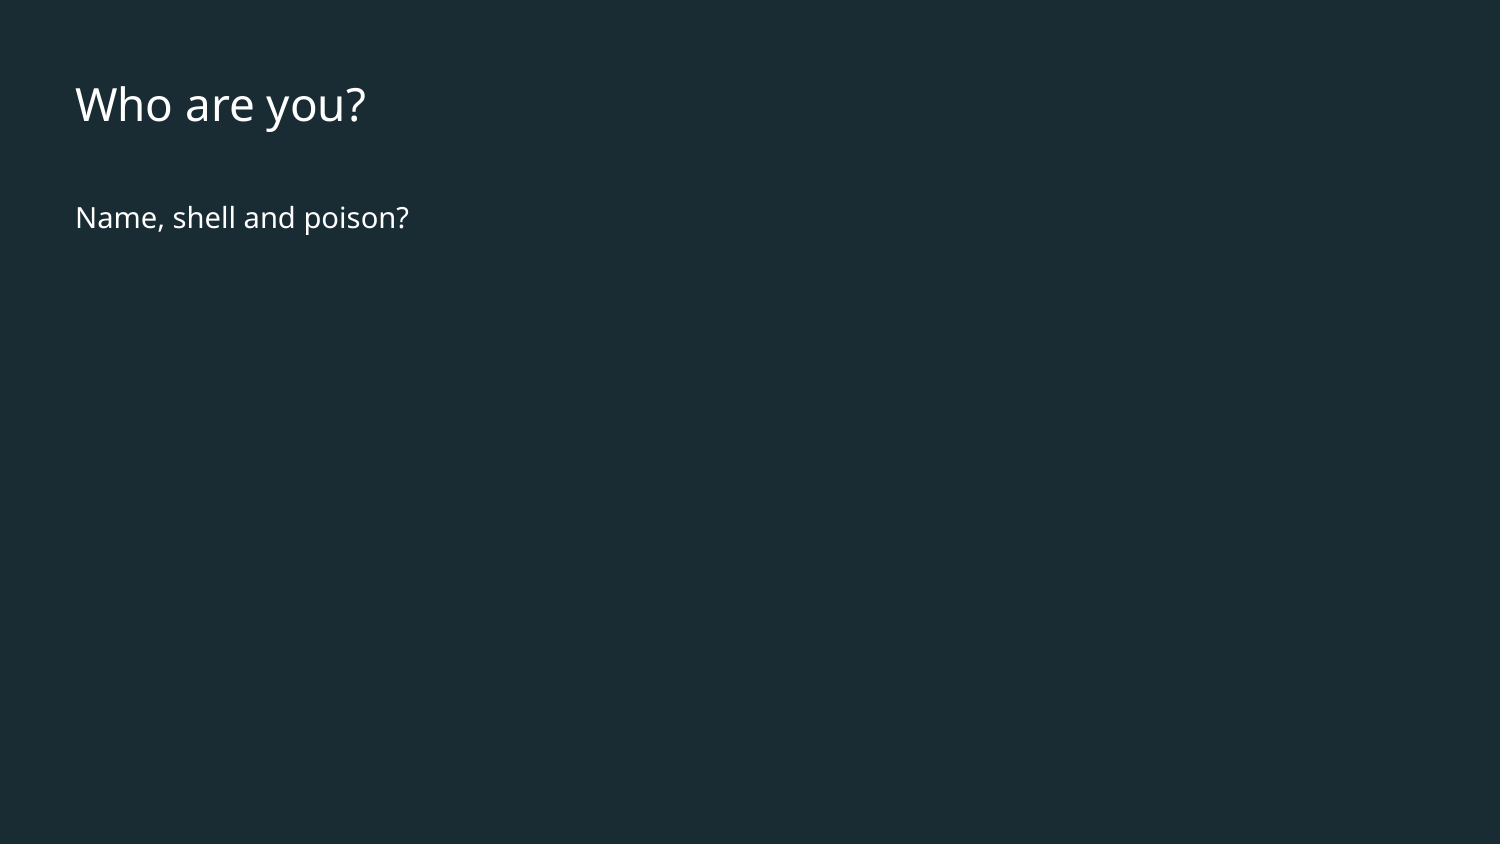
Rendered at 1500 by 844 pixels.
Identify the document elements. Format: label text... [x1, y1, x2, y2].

title Who are you? [75, 33, 1425, 175]
list Name, shell and poison? [75, 197, 1425, 687]
